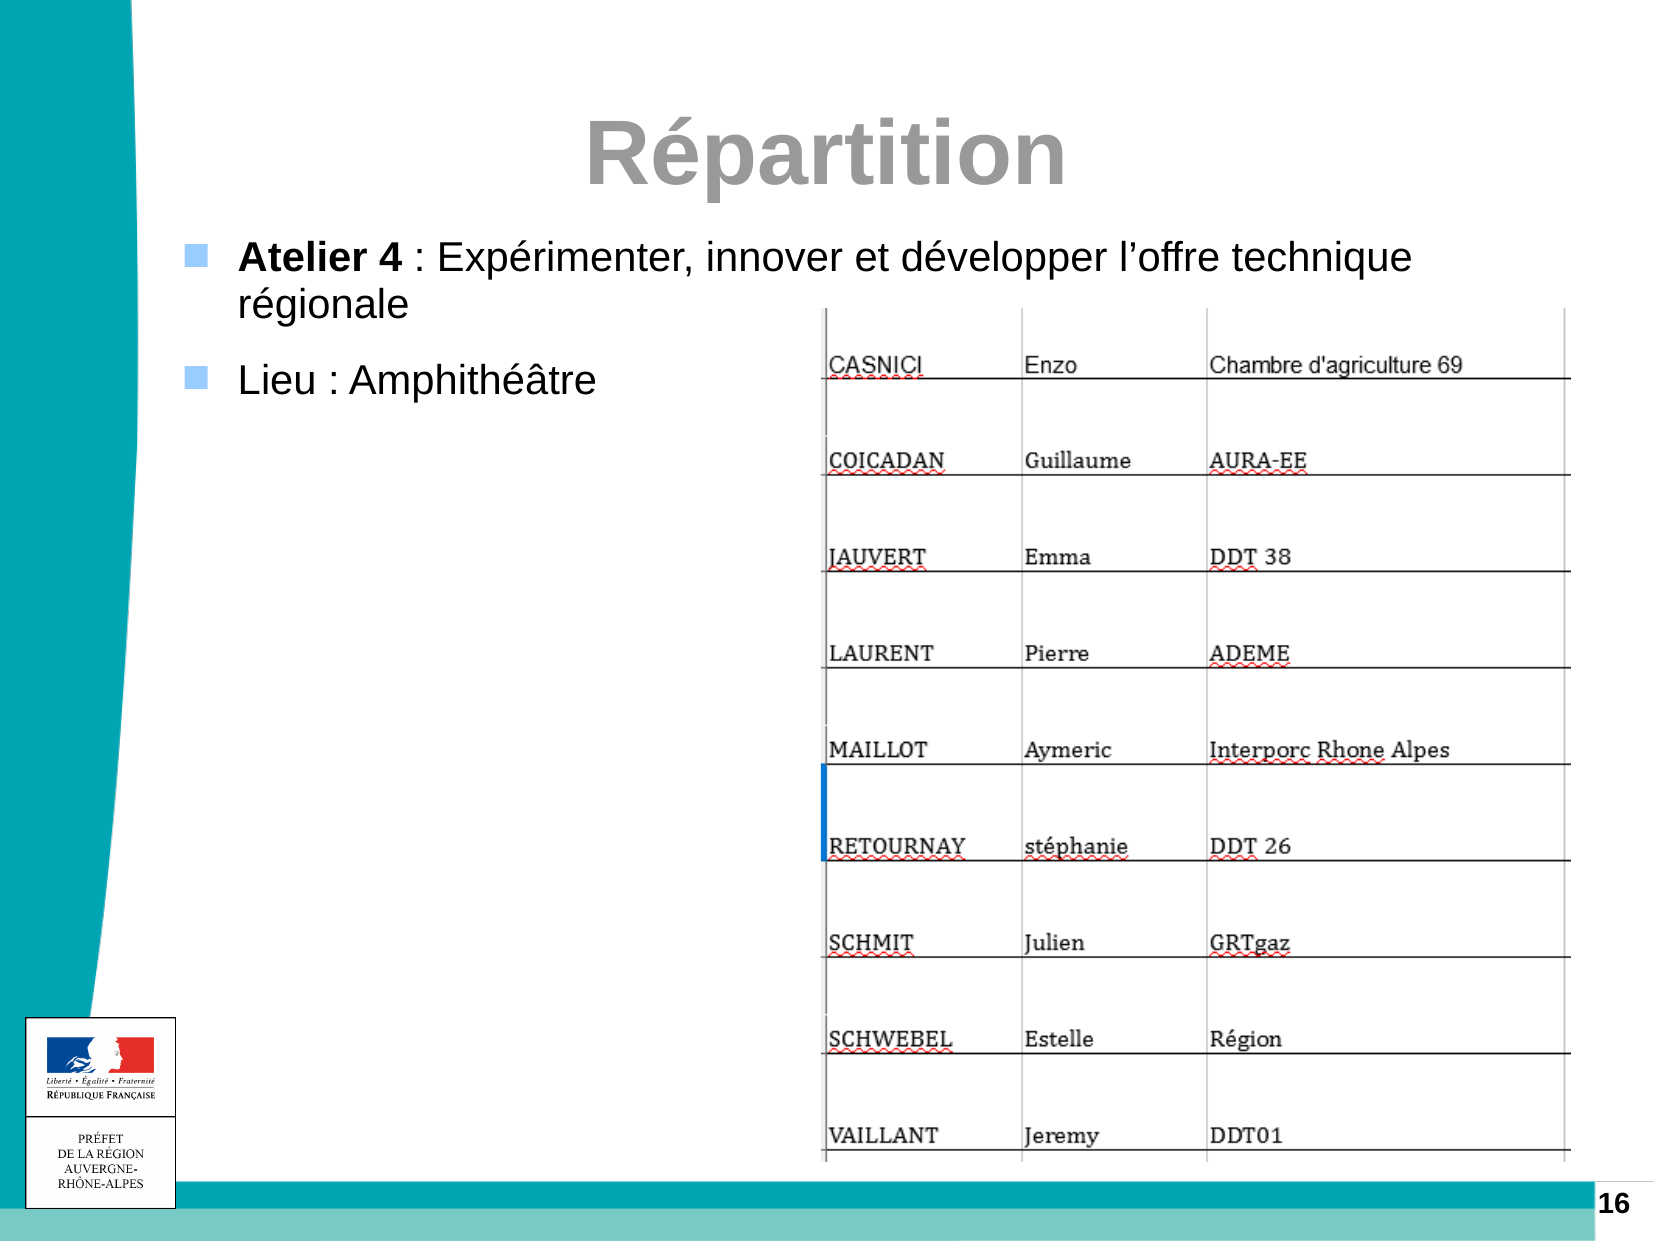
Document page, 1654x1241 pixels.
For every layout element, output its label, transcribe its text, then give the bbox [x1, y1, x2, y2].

title Répartition [82, 49, 1571, 257]
picture [0, 0, 1654, 1241]
list Atelier 4 : Expérimenter, innover et développer l’offre technique régionale Lieu : Amphithéâtre [166, 233, 1497, 1000]
